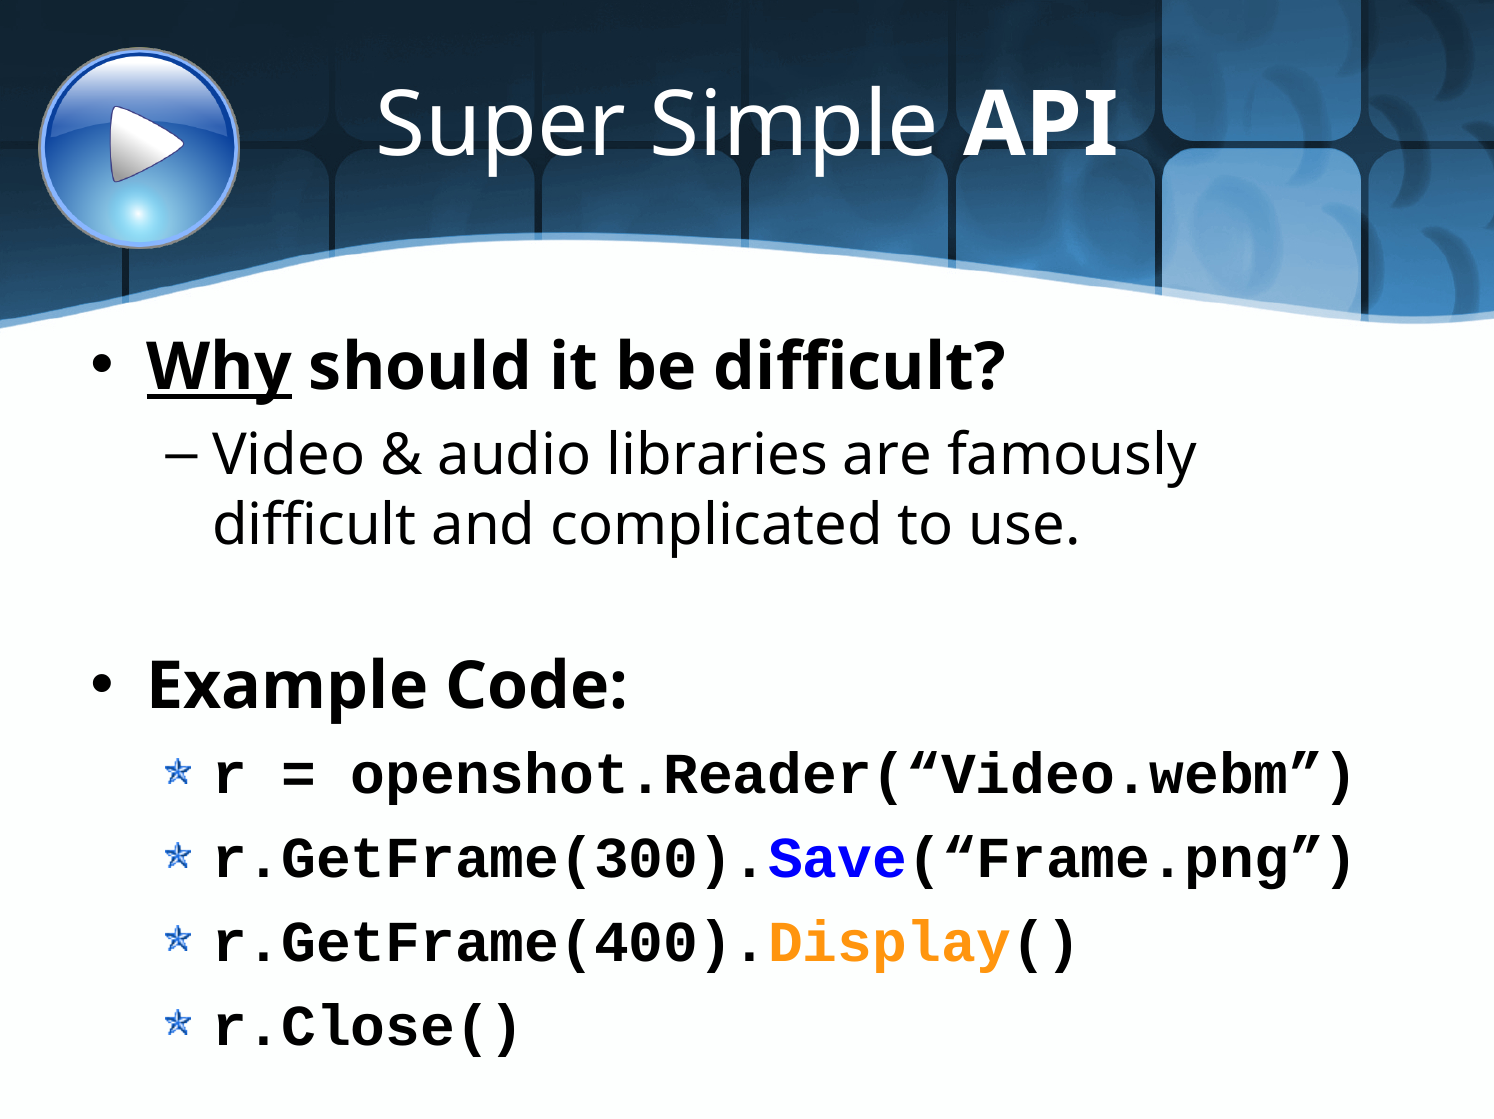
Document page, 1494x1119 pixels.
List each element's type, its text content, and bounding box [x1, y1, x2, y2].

picture [0, 0, 1494, 1119]
title Super Simple API [74, 25, 1420, 213]
list Why should it be difficult? Video & audio libraries are famously difficult and complicated to use. Example Code: r = openshot.Reader(“Video.webm”) r.GetFrame(300).Save(“Frame.png”) r.GetFrame(400).Display() r.Close() [75, 315, 1420, 1097]
